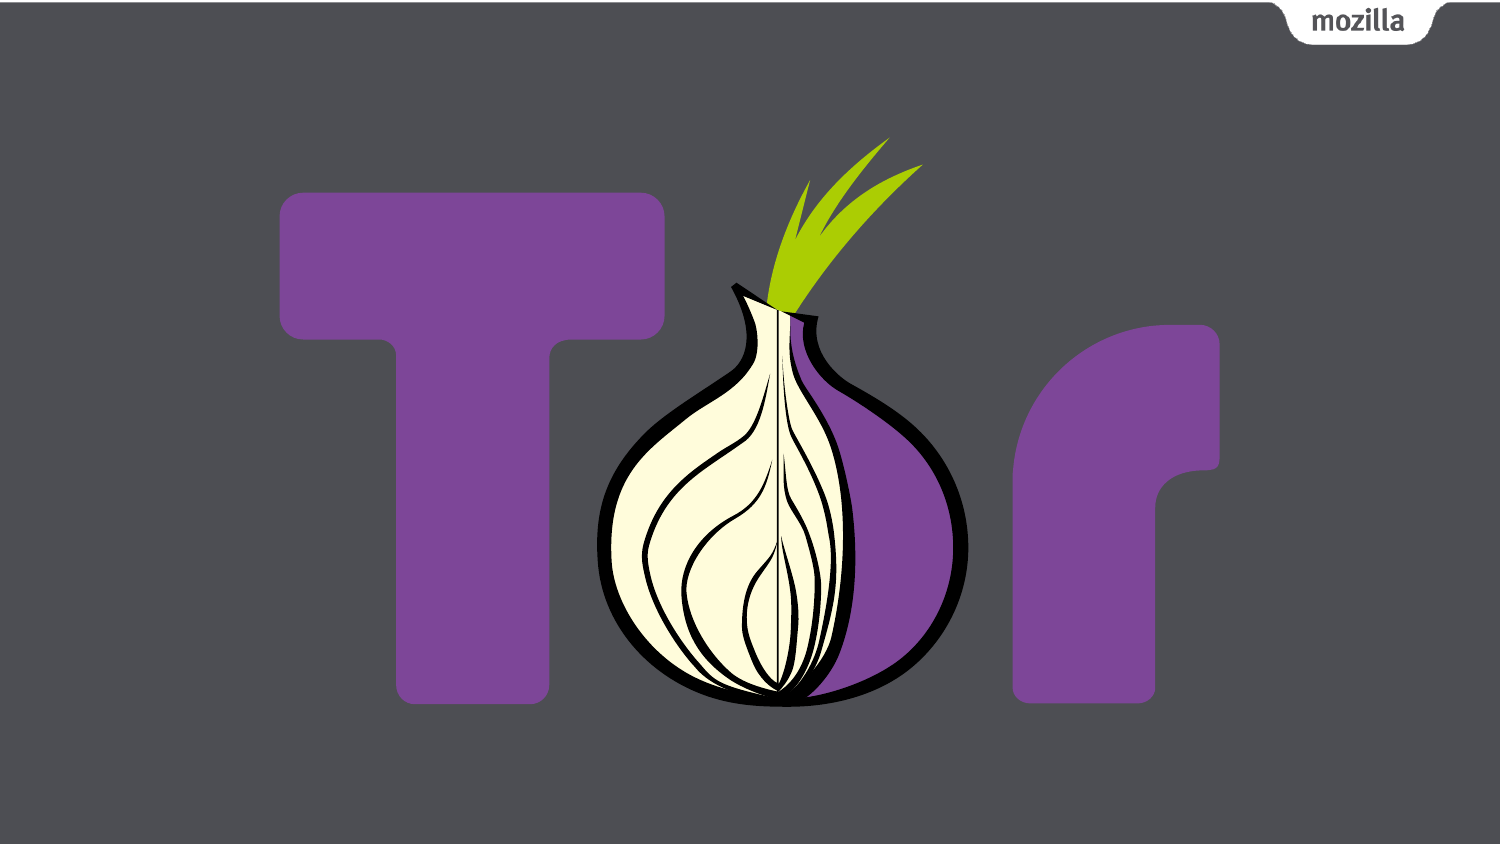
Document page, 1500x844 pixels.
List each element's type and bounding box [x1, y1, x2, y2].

picture [277, 135, 1223, 709]
